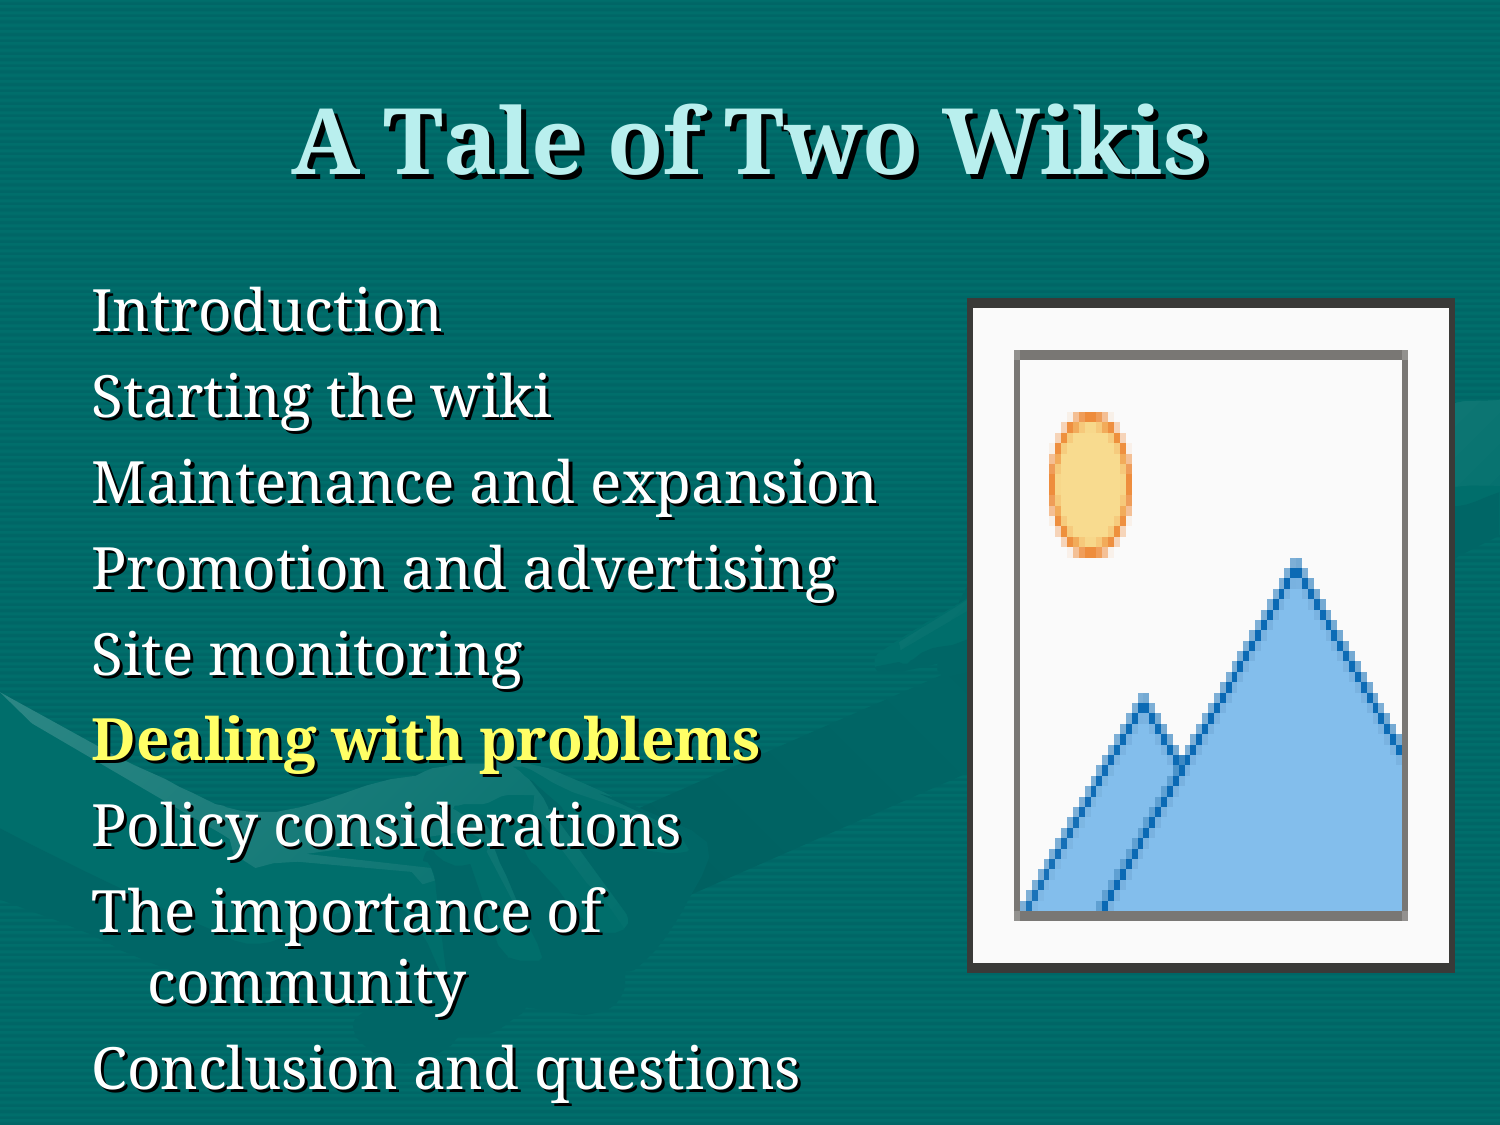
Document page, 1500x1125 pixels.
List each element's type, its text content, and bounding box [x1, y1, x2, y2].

picture [425, 1076, 434, 1086]
picture [0, 0, 1500, 1125]
list Introduction Starting the wiki Maintenance and expansion Promotion and advertising Site monitoring Dealing with problems Policy considerations The importance of community Conclusion and questions [76, 267, 951, 1024]
title A Tale of Two Wikis [75, 45, 1426, 233]
